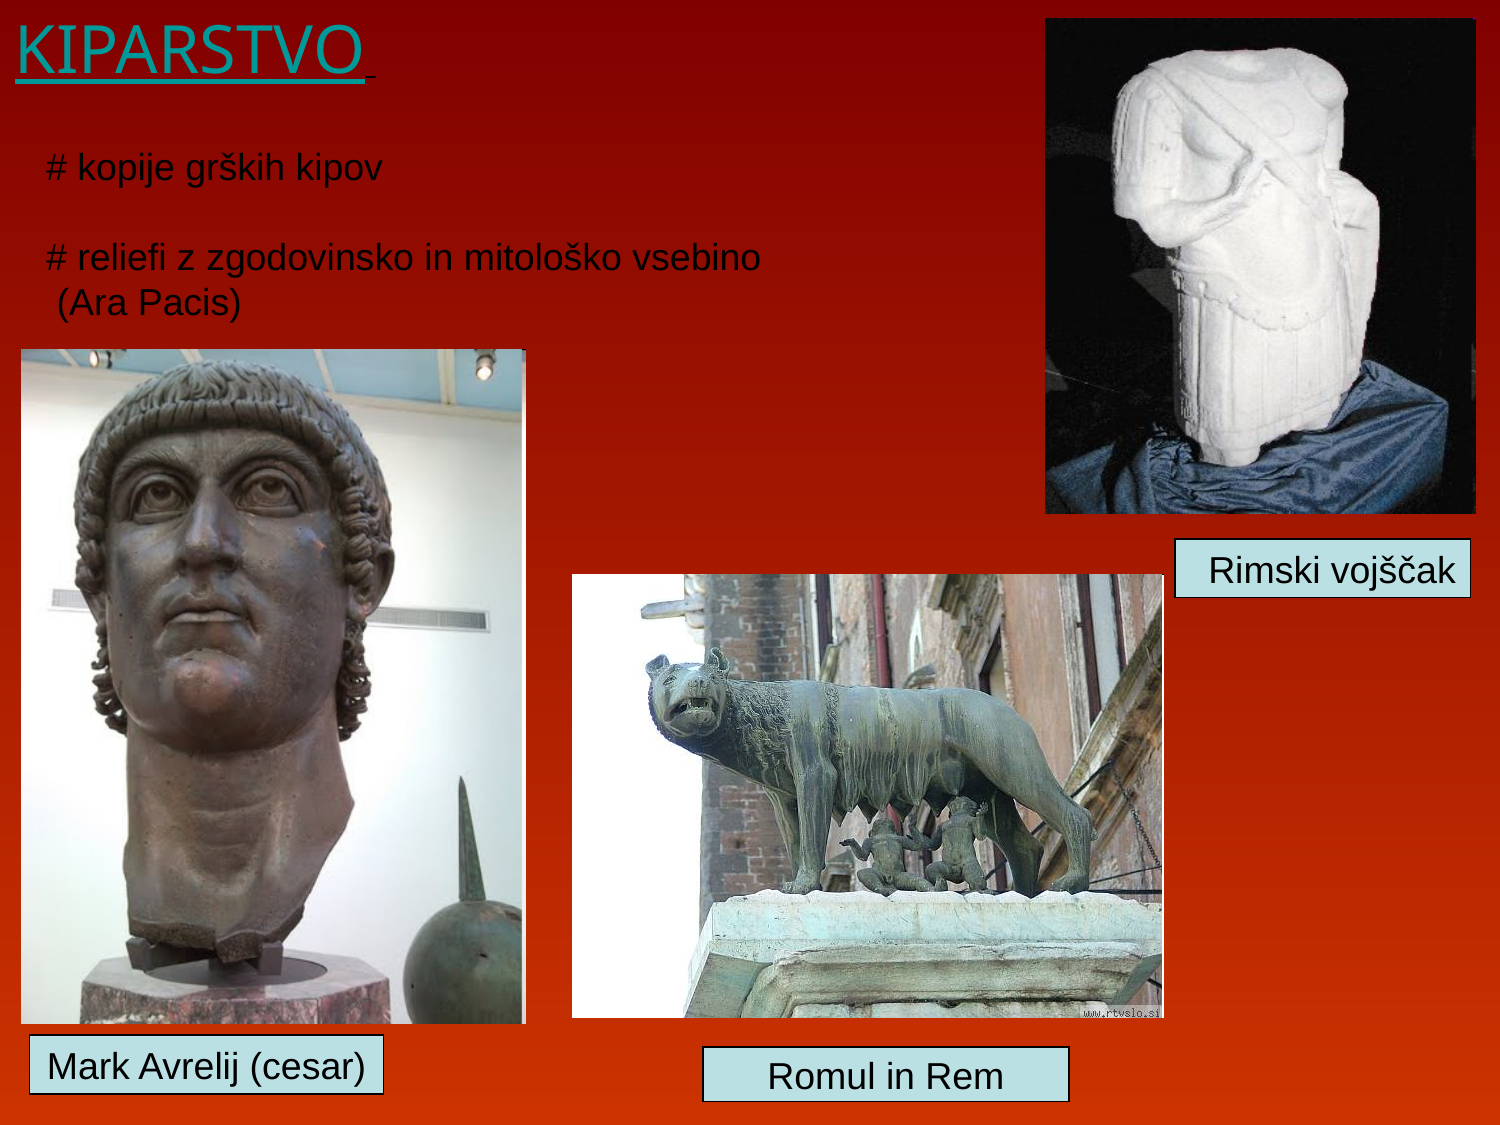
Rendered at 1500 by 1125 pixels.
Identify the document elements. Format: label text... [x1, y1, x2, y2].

picture [21, 349, 526, 1024]
text_box KIPARSTVO # kopije grških kipov # reliefi z zgodovinsko in mitološko vsebino (Ara Pacis) [0, 0, 839, 421]
text_box Rimski vojščak [1175, 538, 1471, 598]
picture [572, 574, 1164, 1018]
text_box Mark Avrelij (cesar) [29, 1034, 384, 1094]
picture [1045, 18, 1476, 515]
text_box Romul in Rem [702, 1046, 1069, 1102]
